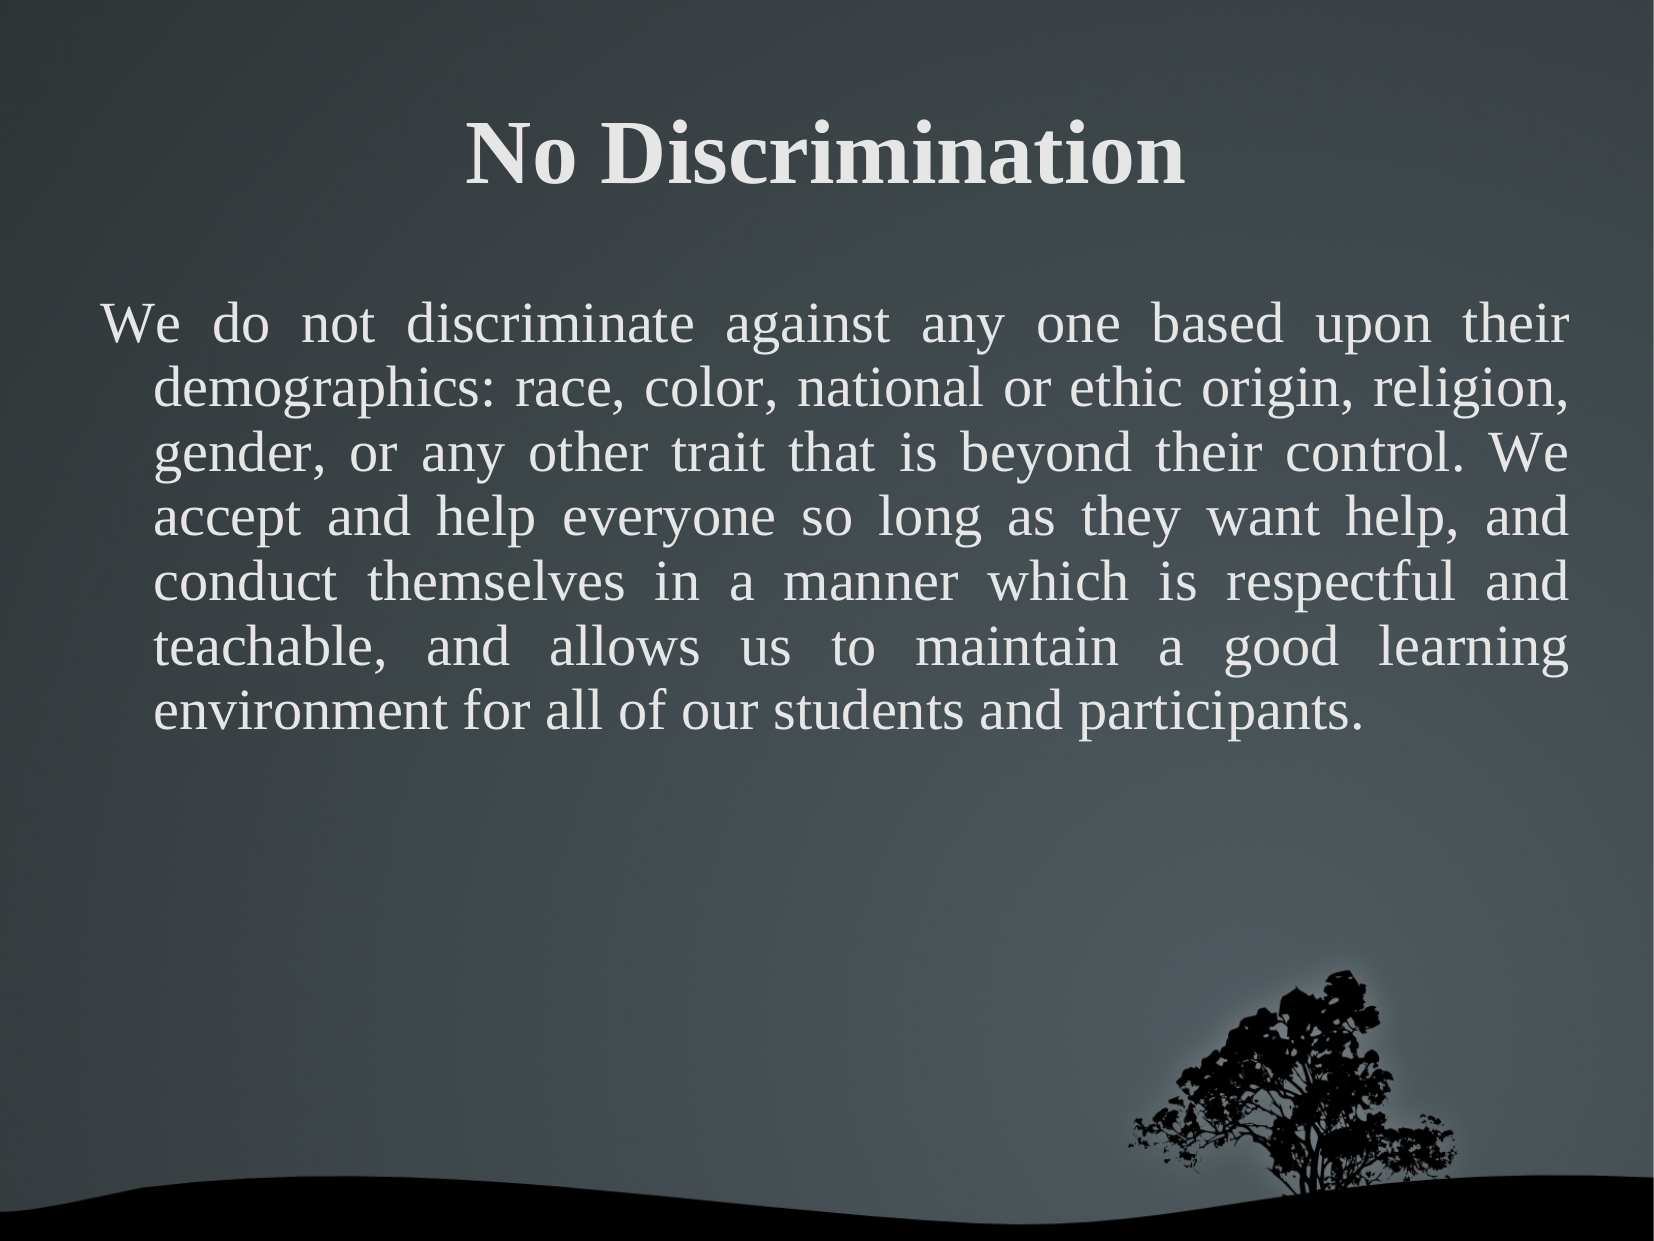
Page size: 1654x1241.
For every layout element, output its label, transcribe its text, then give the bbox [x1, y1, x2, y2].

title No Discrimination [82, 49, 1571, 257]
list We do not discriminate against any one based upon their demographics: race, color, national or ethic origin, religion, gender, or any other trait that is beyond their control. We accept and help everyone so long as they want help, and conduct themselves in a manner which is respectful and teachable, and allows us to maintain a good learning environment for all of our students and participants. [82, 290, 1571, 1109]
picture [0, 0, 1654, 1241]
